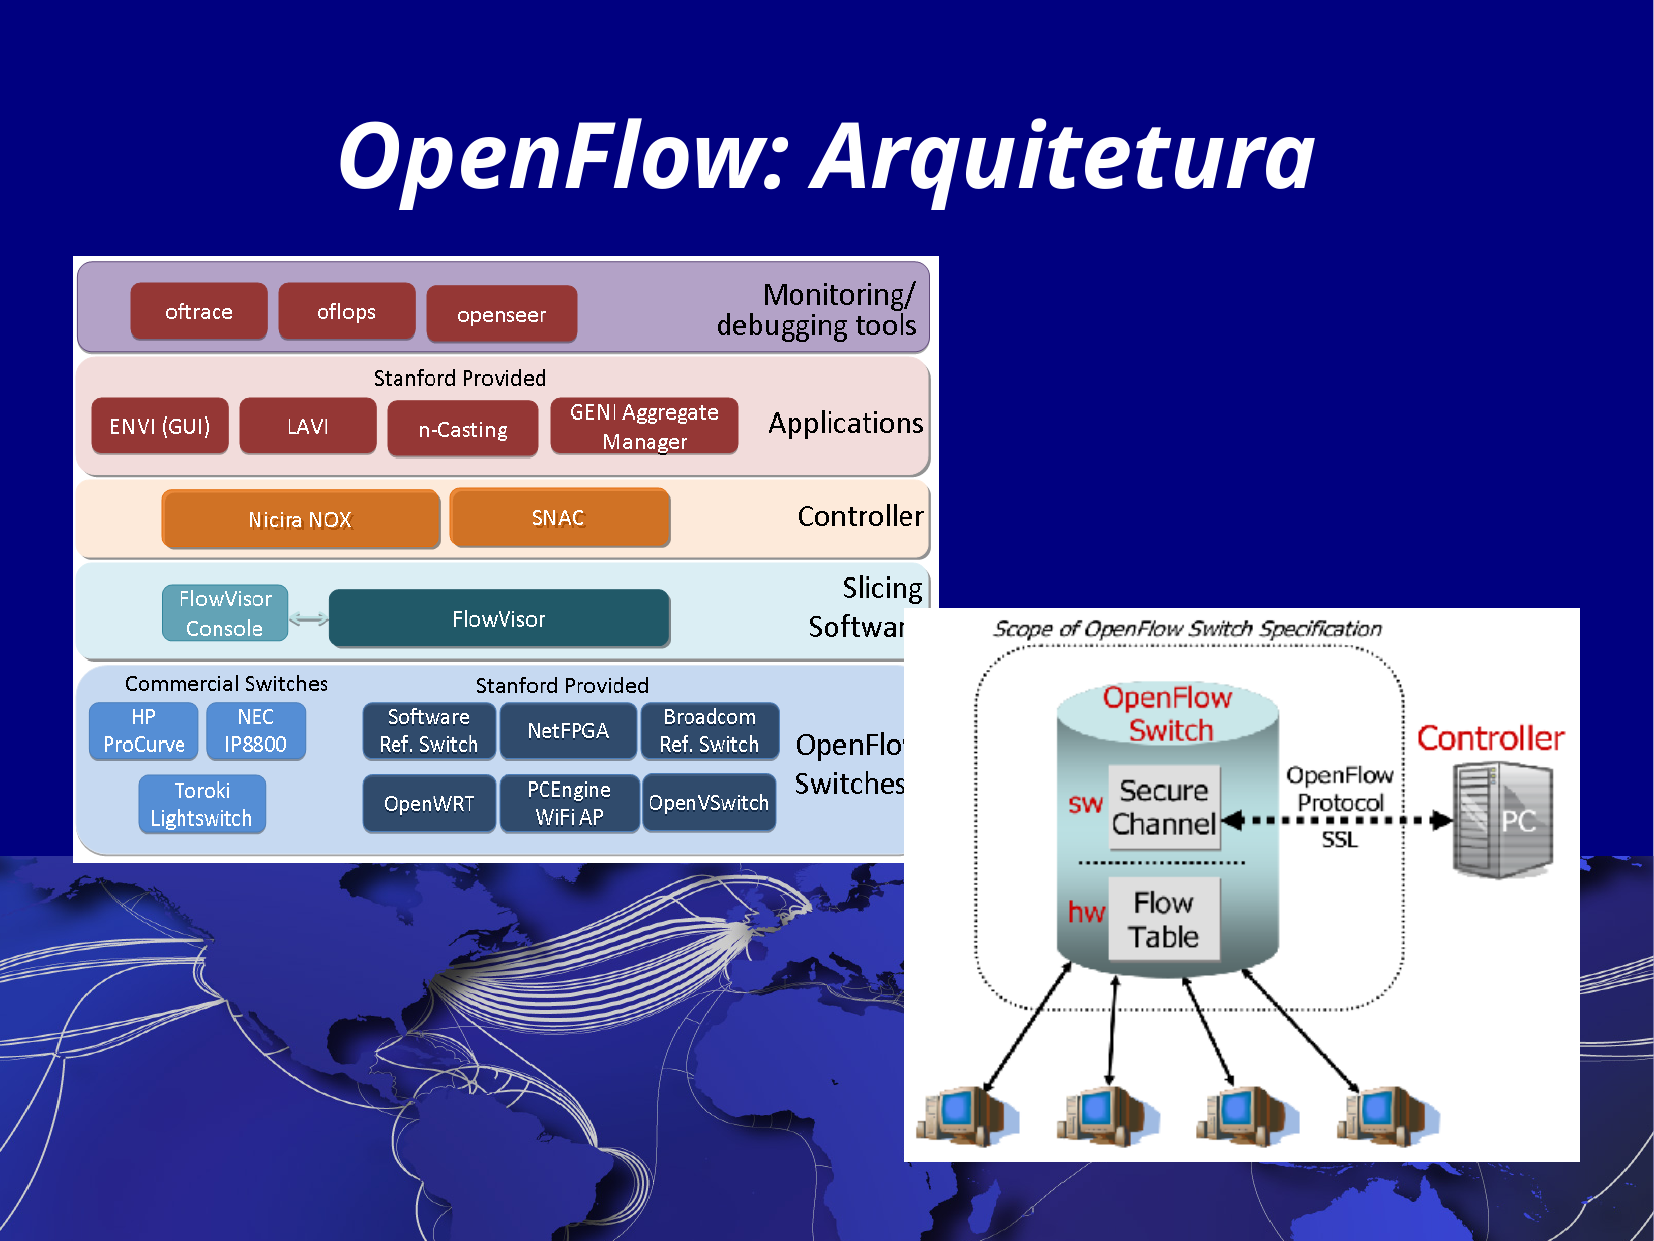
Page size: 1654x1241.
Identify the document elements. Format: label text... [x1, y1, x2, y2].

title OpenFlow: Arquitetura [82, 56, 1571, 250]
picture [0, 256, 1654, 1241]
